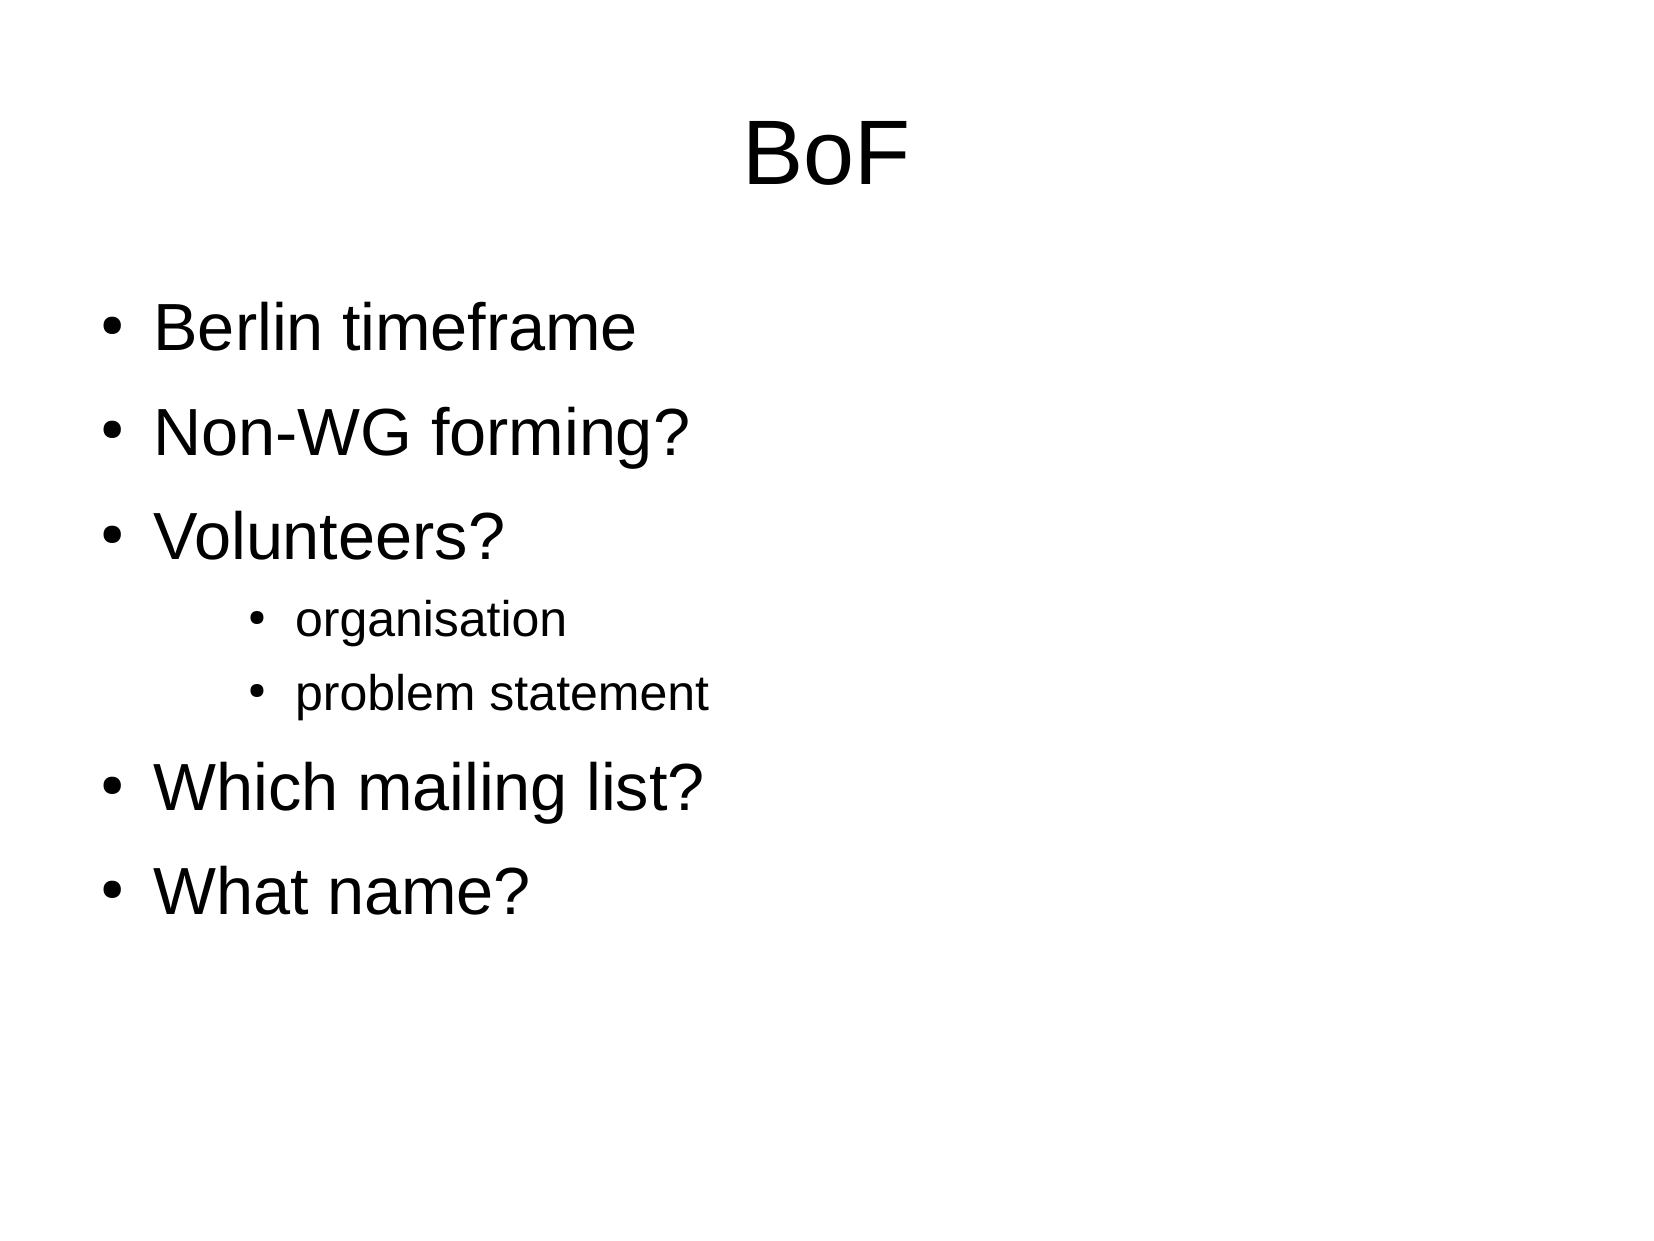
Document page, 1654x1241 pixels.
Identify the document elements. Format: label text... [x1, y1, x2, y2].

title BoF [82, 49, 1571, 257]
list Berlin timeframe Non-WG forming? Volunteers? organisation problem statement Which mailing list? What name? [82, 290, 1571, 1010]
